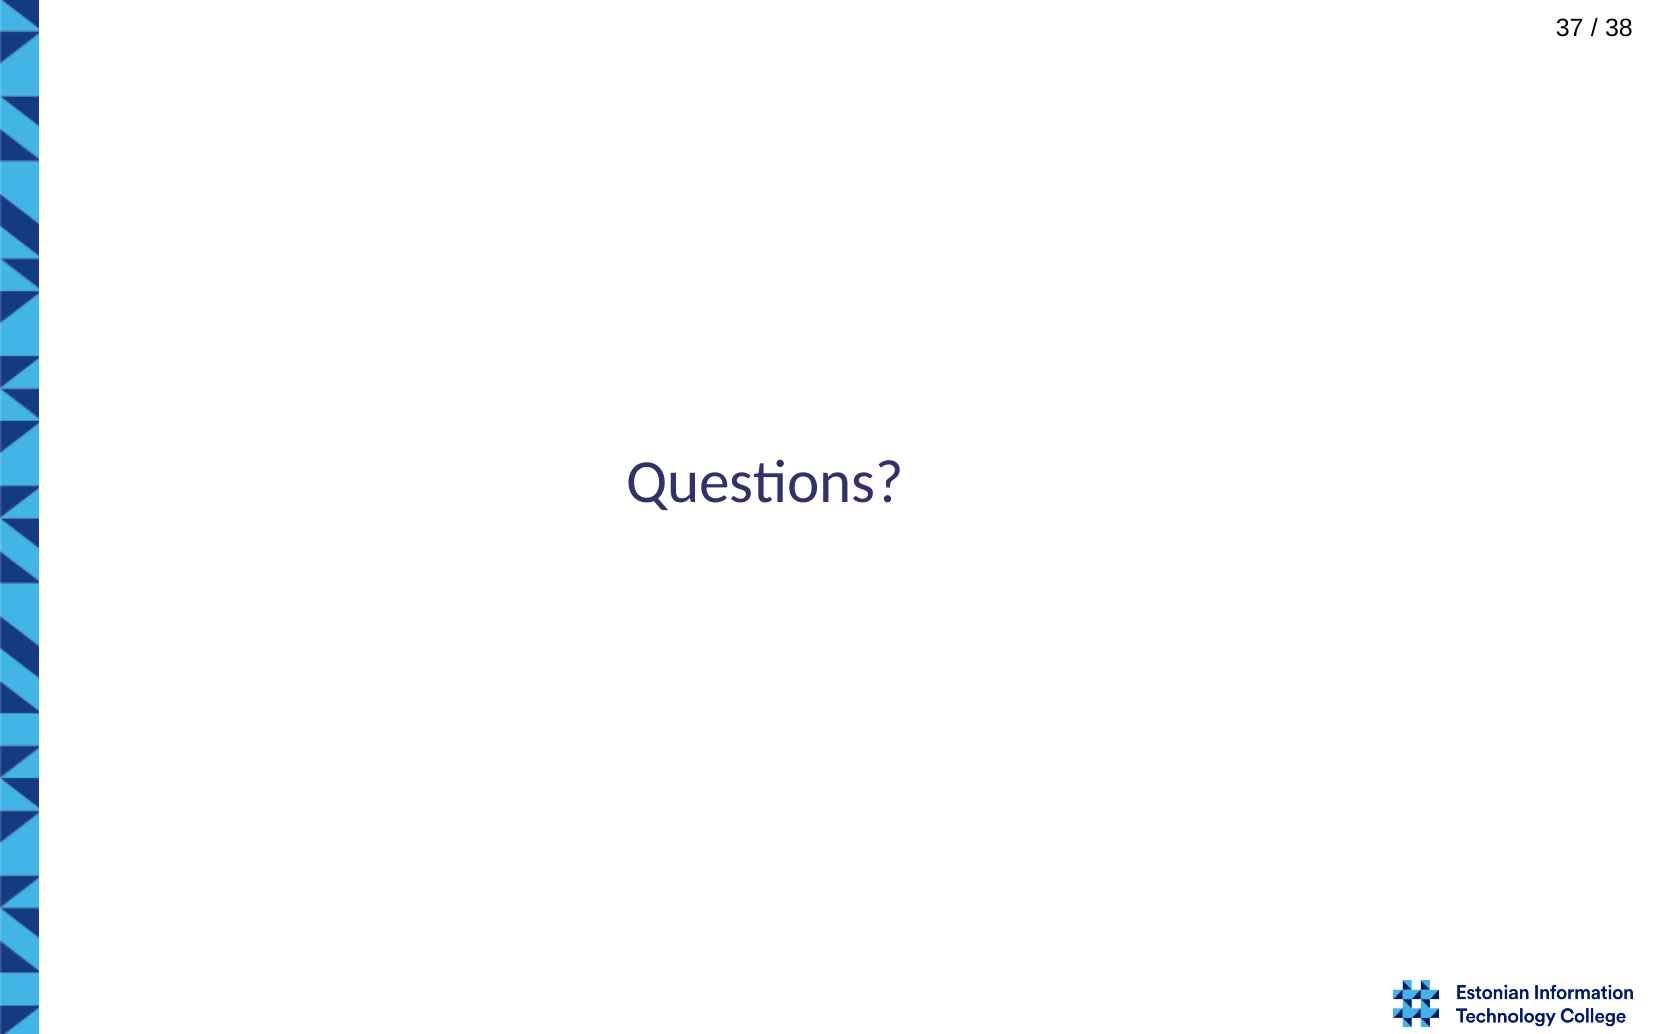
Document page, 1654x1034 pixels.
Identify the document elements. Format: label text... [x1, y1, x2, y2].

title Questions? [625, 431, 1044, 544]
picture [1393, 980, 1633, 1027]
